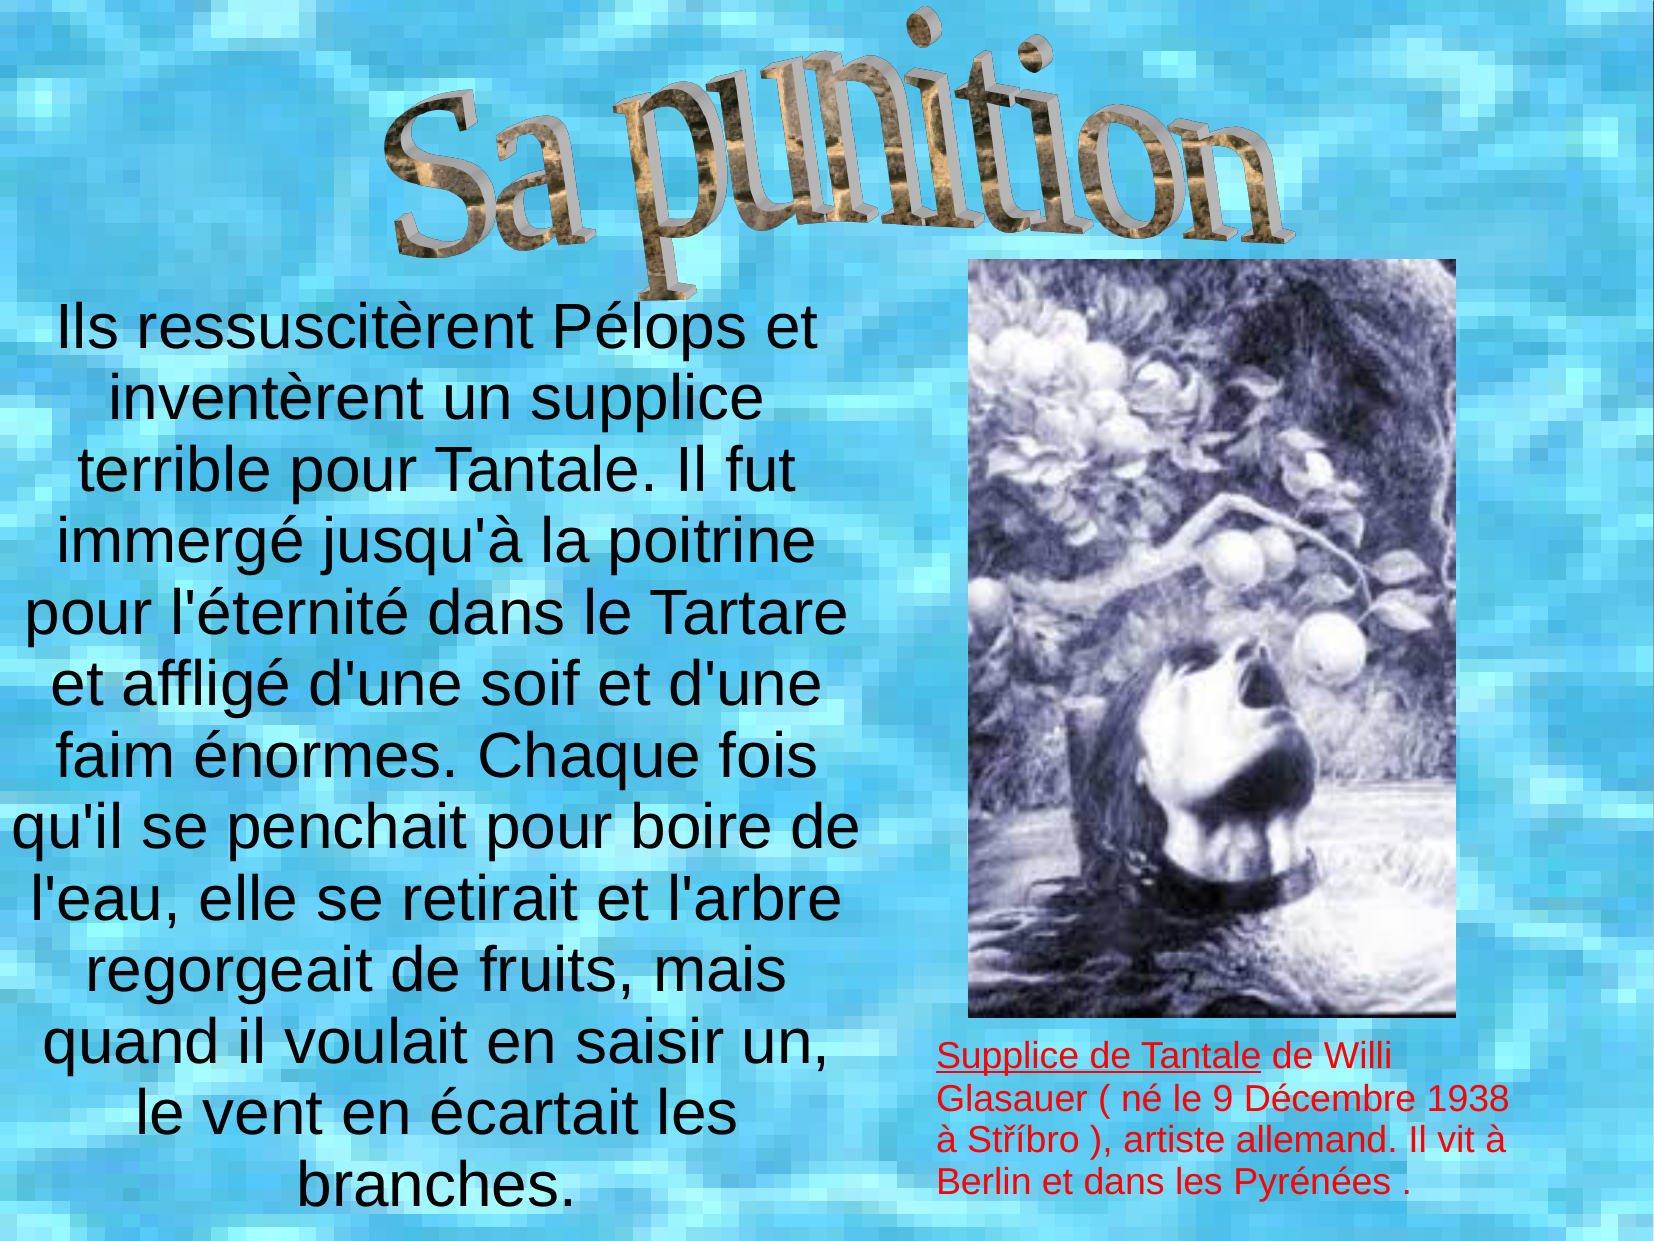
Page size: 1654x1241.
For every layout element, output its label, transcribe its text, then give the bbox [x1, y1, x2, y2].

text_box Supplice de Tantale de Willi Glasauer ( né le 9 Décembre 1938 à Stříbro ), artiste allemand. Il vit à Berlin et dans les Pyrénées . [921, 1027, 1548, 1211]
picture [0, 0, 1654, 1241]
list Ils ressuscitèrent Pélops et inventèrent un supplice terrible pour Tantale. Il fut immergé jusqu'à la poitrine pour l'éternité dans le Tartare et affligé d'une soif et d'une faim énormes. Chaque fois qu'il se penchait pour boire de l'eau, elle se retirait et l'arbre regorgeait de fruits, mais quand il voulait en saisir un, le vent en écartait les branches. [11, 290, 863, 1229]
